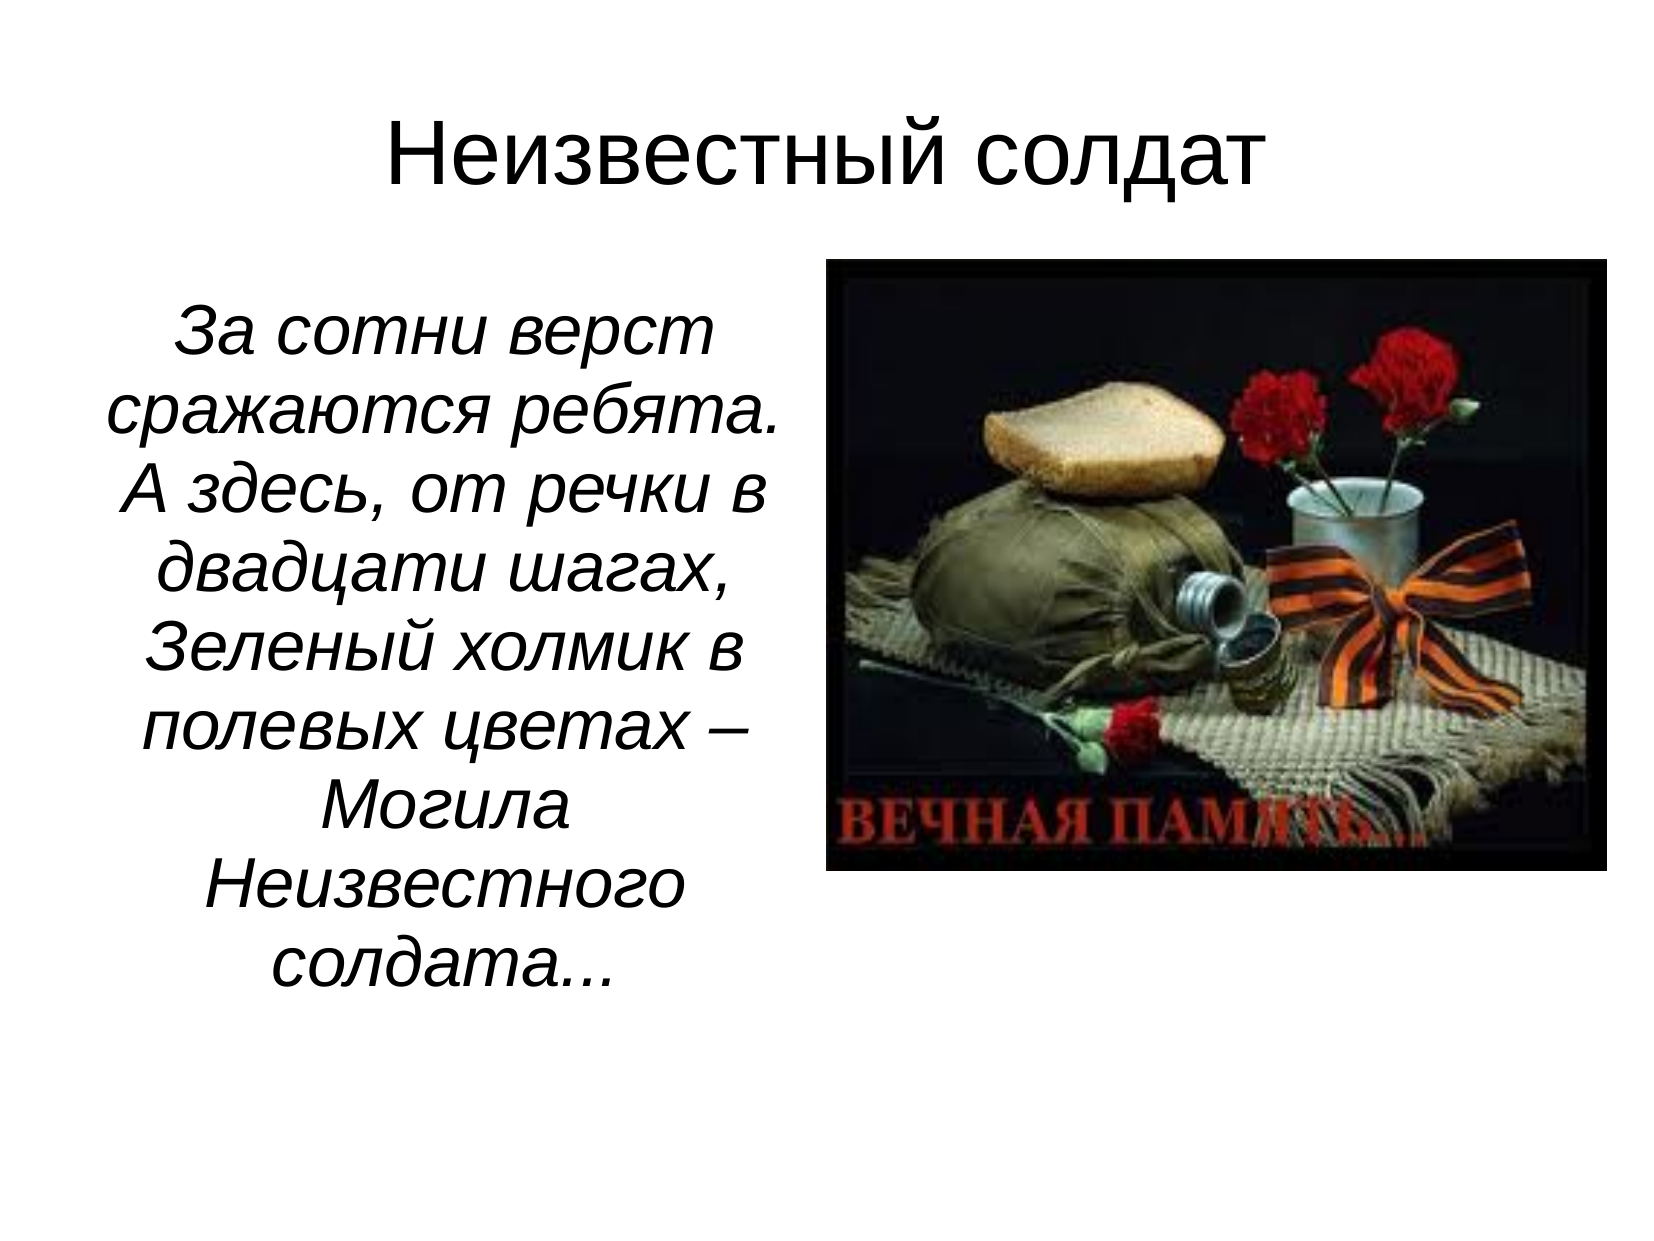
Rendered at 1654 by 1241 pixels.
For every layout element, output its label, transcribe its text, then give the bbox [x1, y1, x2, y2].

picture [826, 259, 1607, 871]
list За сотни верст сражаются ребята. А здесь, от речки в двадцати шагах, Зеленый холмик в полевых цветах – Могила Неизвестного солдата... [82, 290, 809, 1010]
title Неизвестный солдат [82, 49, 1571, 257]
